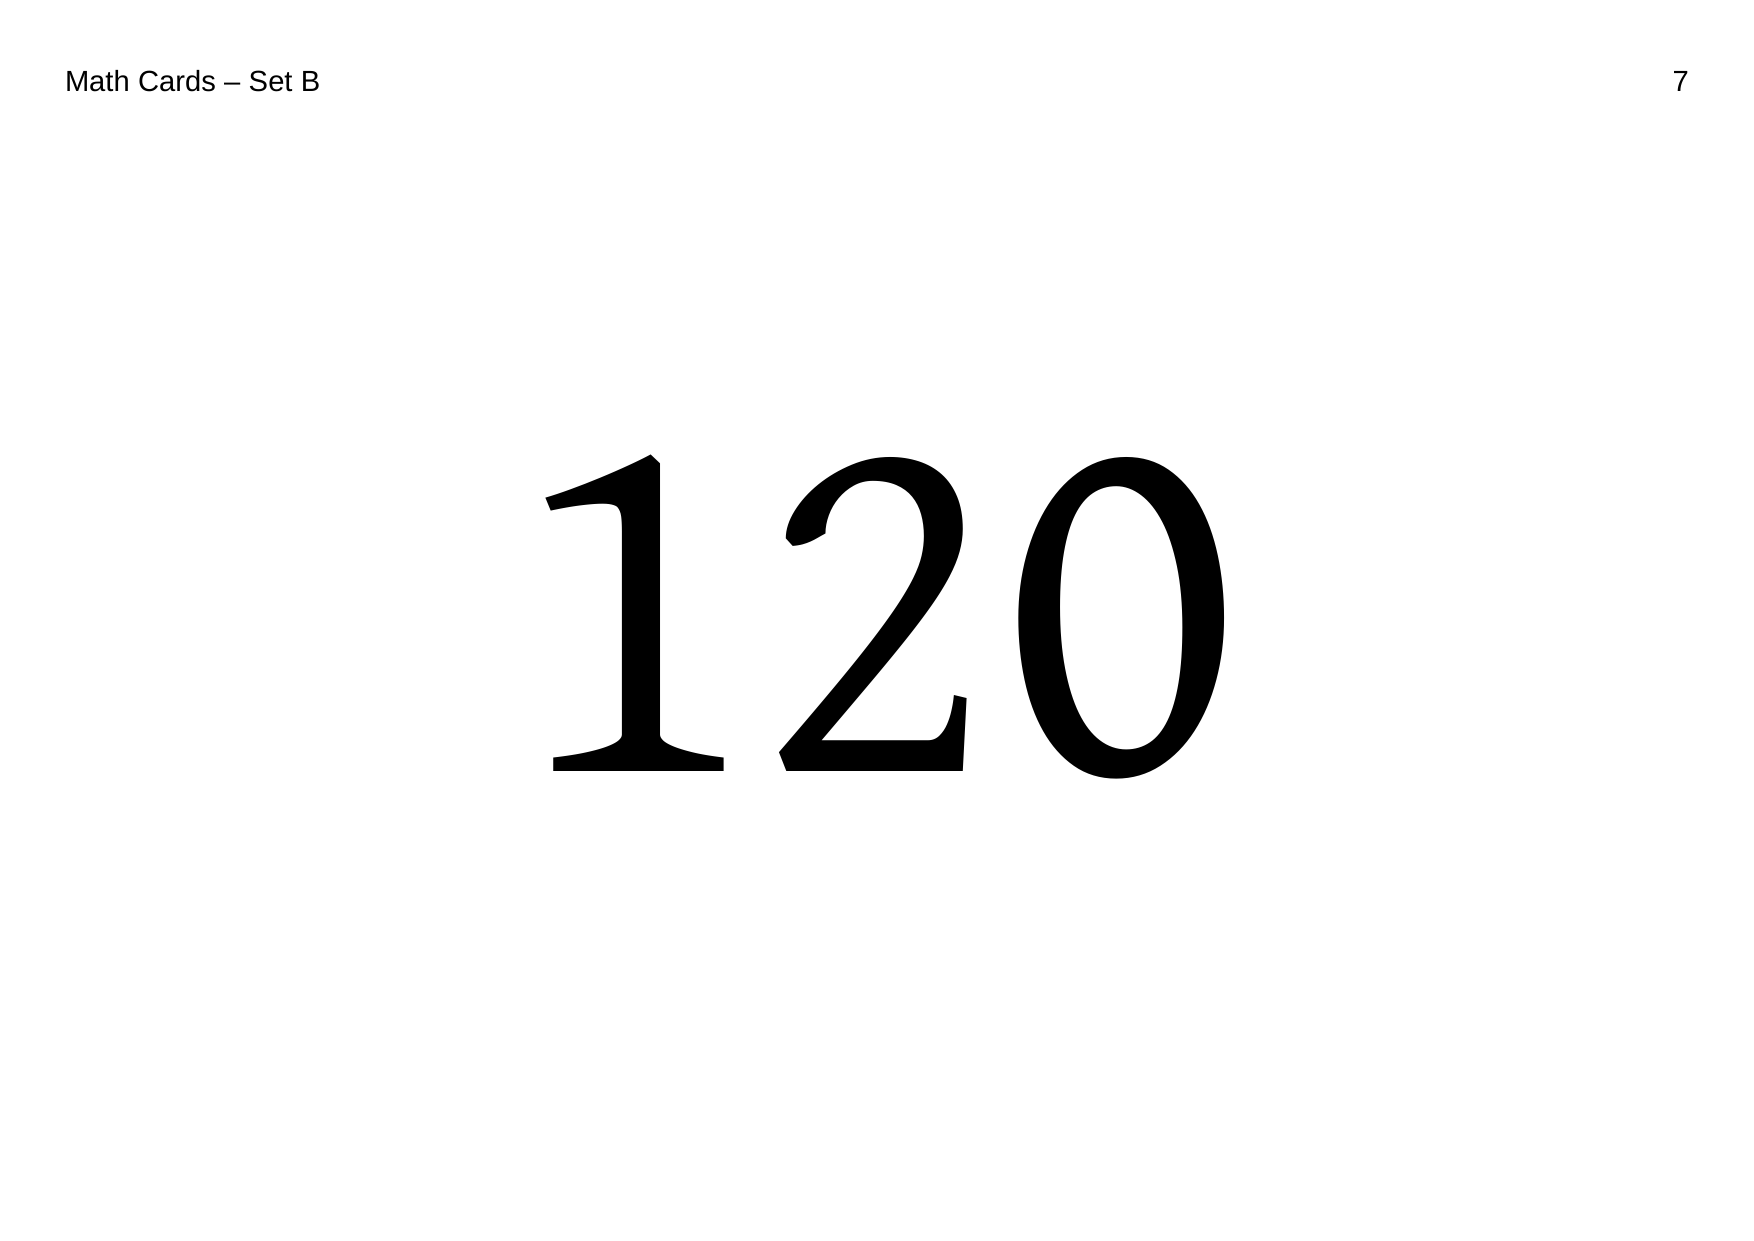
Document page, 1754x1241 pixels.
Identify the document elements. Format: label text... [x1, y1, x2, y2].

text_box 120 [504, 318, 1250, 922]
text_box Math Cards – Set B [59, 59, 328, 104]
text_box 7 [1666, 59, 1695, 104]
